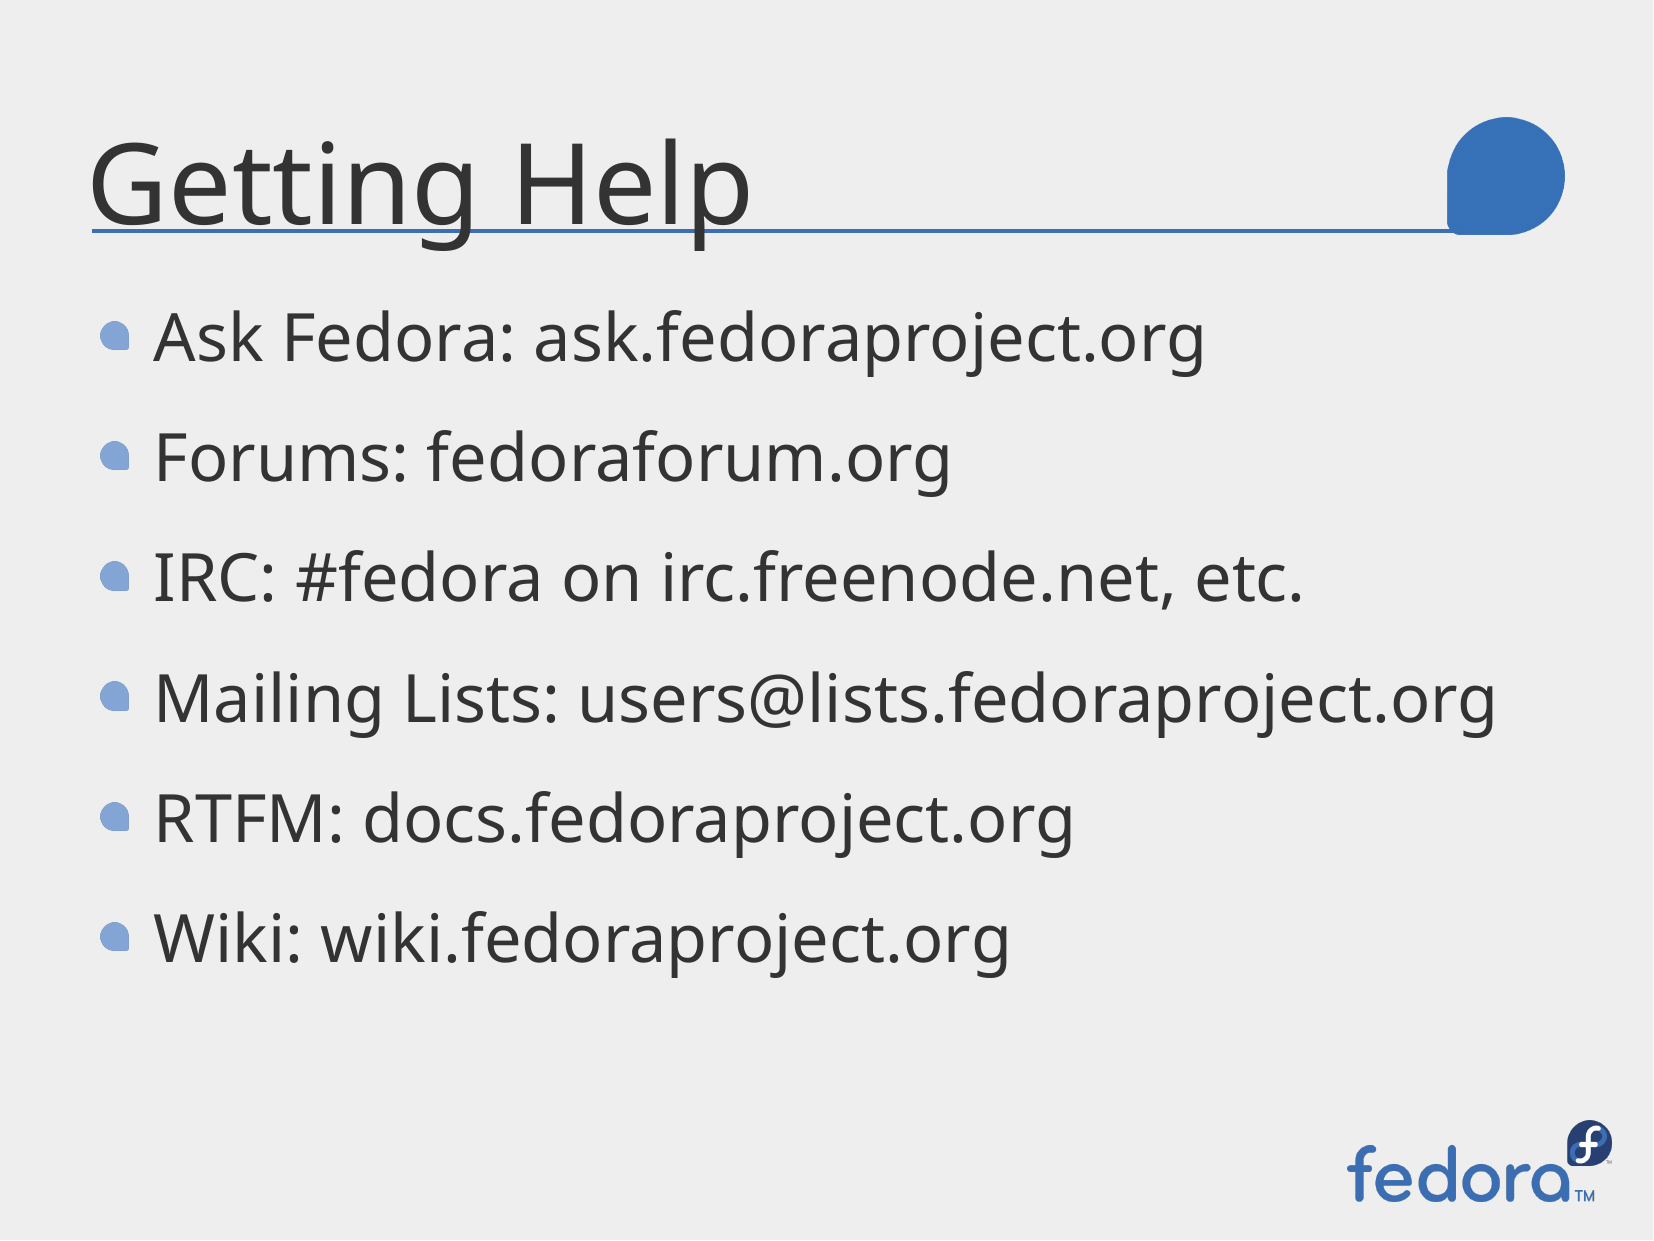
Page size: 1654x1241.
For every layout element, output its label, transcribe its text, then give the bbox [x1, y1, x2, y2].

title Getting Help [86, 111, 1575, 250]
picture [1347, 1120, 1612, 1202]
list Ask Fedora: ask.fedoraproject.org Forums: fedoraforum.org IRC: #fedora on irc.freenode.net, etc. Mailing Lists: users@lists.fedoraproject.org RTFM: docs.fedoraproject.org Wiki: wiki.fedoraproject.org [82, 290, 1571, 1010]
